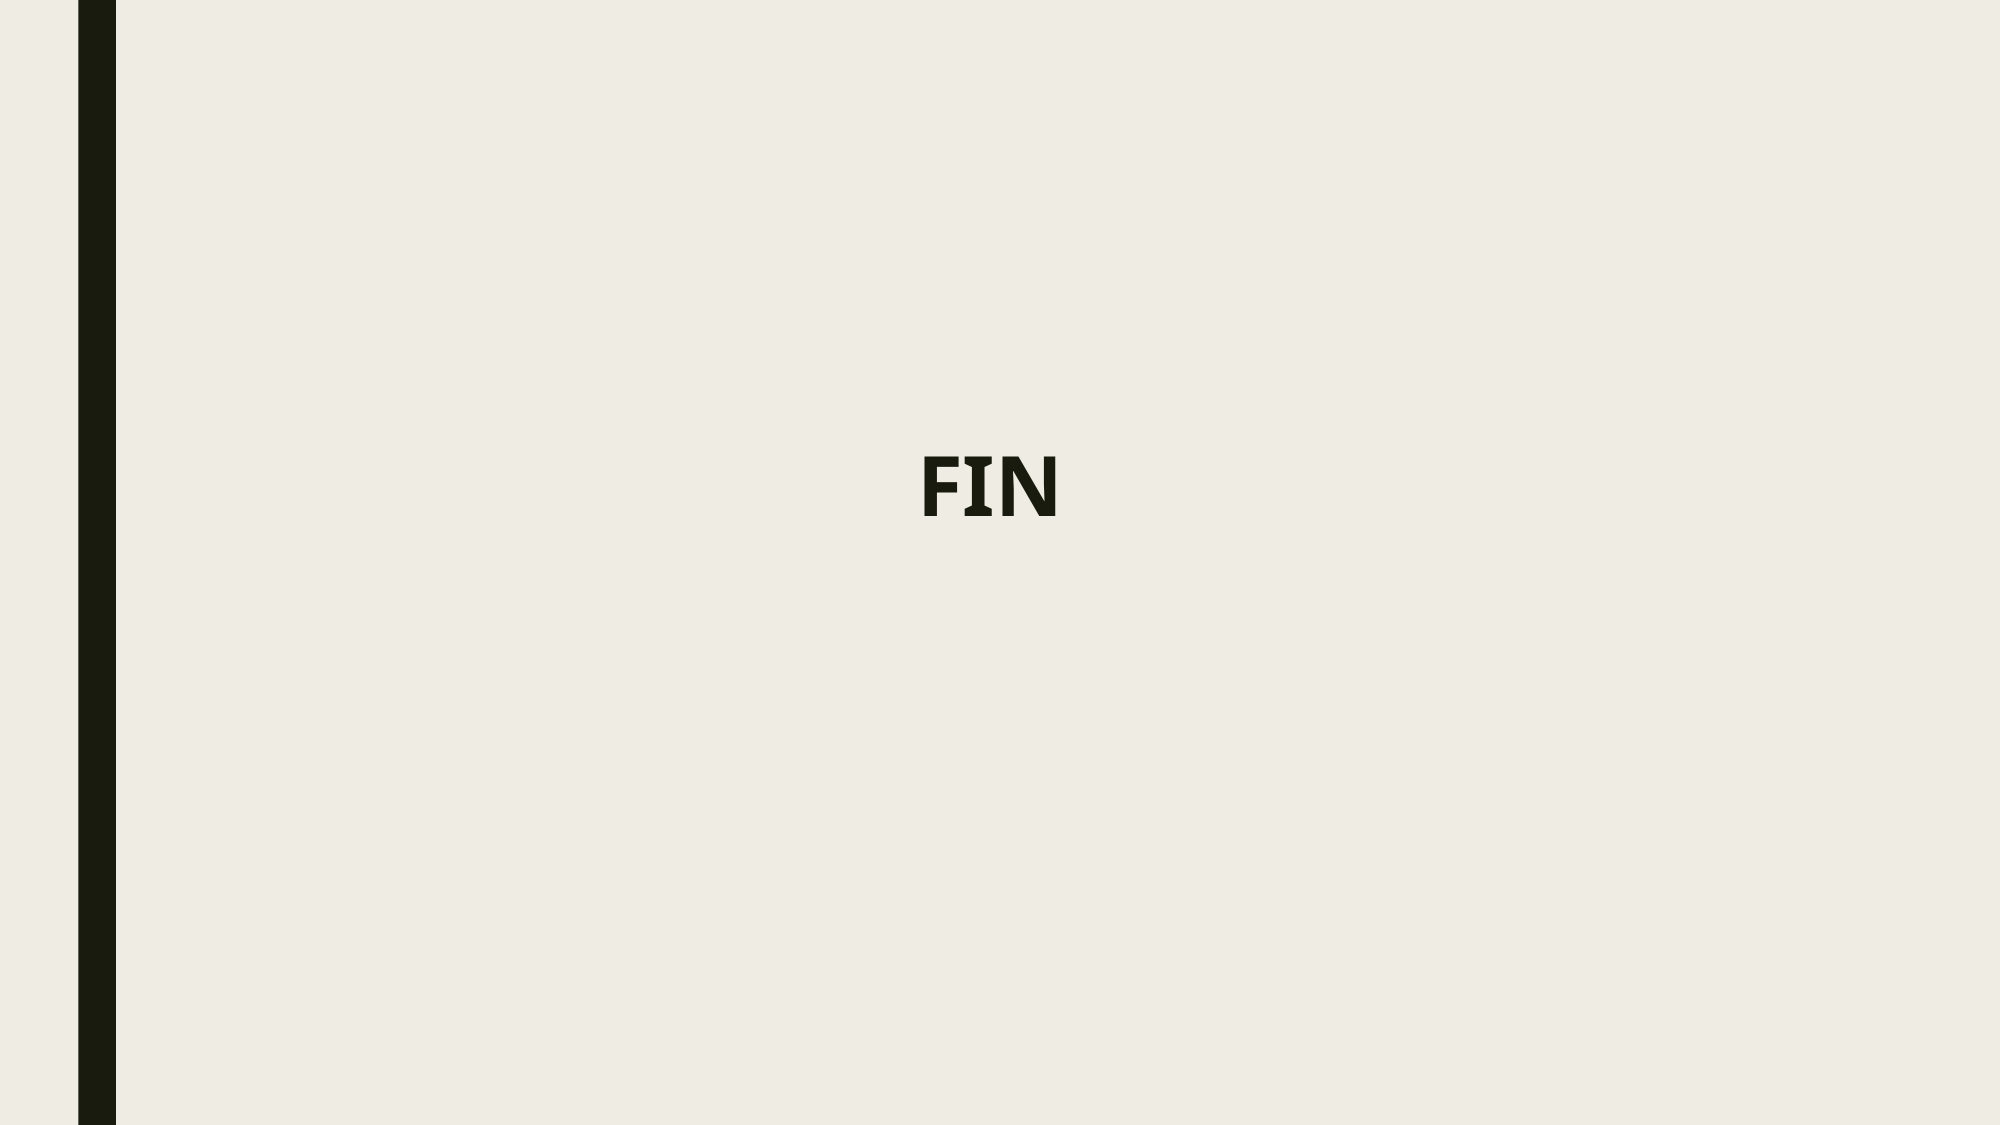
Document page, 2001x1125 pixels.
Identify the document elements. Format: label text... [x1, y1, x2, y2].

list FIN [225, 94, 1801, 963]
